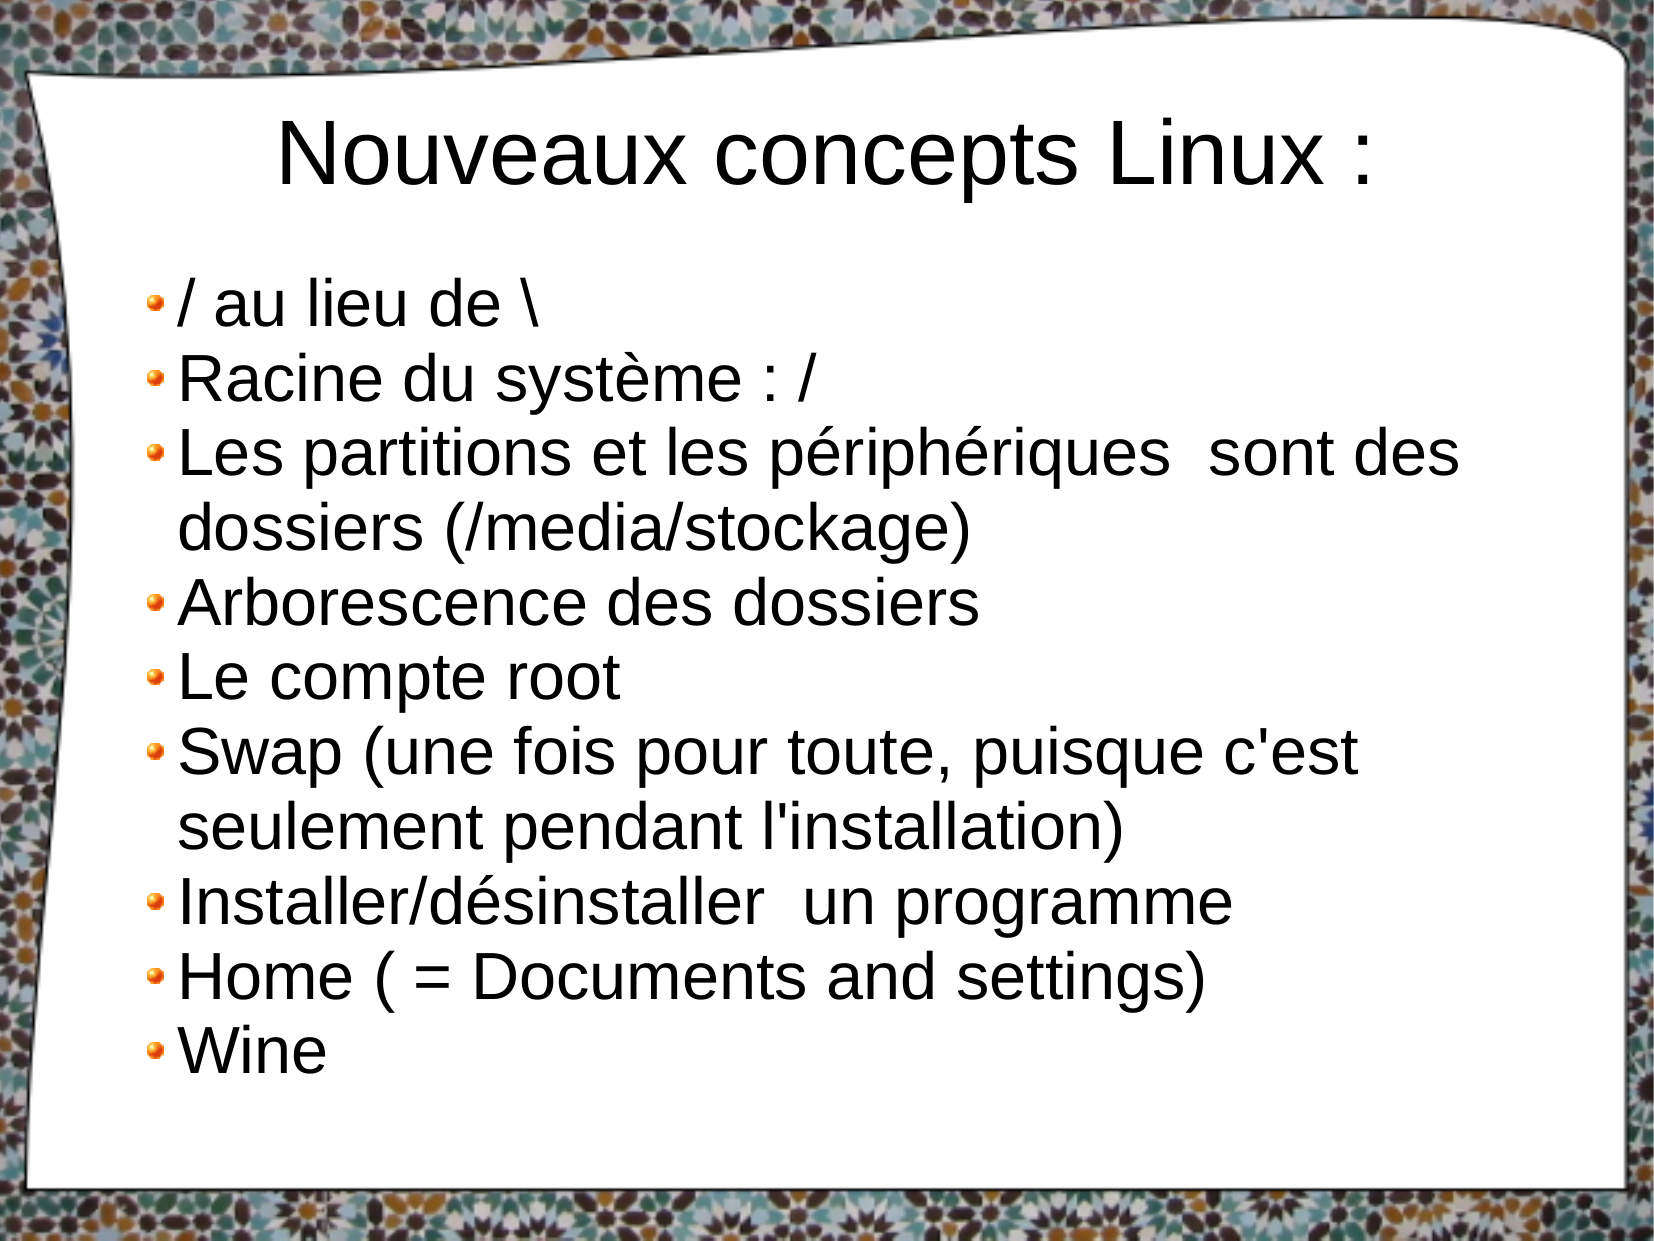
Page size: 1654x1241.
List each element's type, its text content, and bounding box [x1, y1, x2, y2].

subtitle / au lieu de \ Racine du système : / Les partitions et les périphériques sont des dossiers (/media/stockage) Arborescence des dossiers Le compte root Swap (une fois pour toute, puisque c'est seulement pendant l'installation) Installer/désinstaller un programme Home ( = Documents and settings) Wine [147, 265, 1565, 1089]
picture [0, 0, 1654, 1241]
title Nouveaux concepts Linux : [82, 49, 1571, 257]
